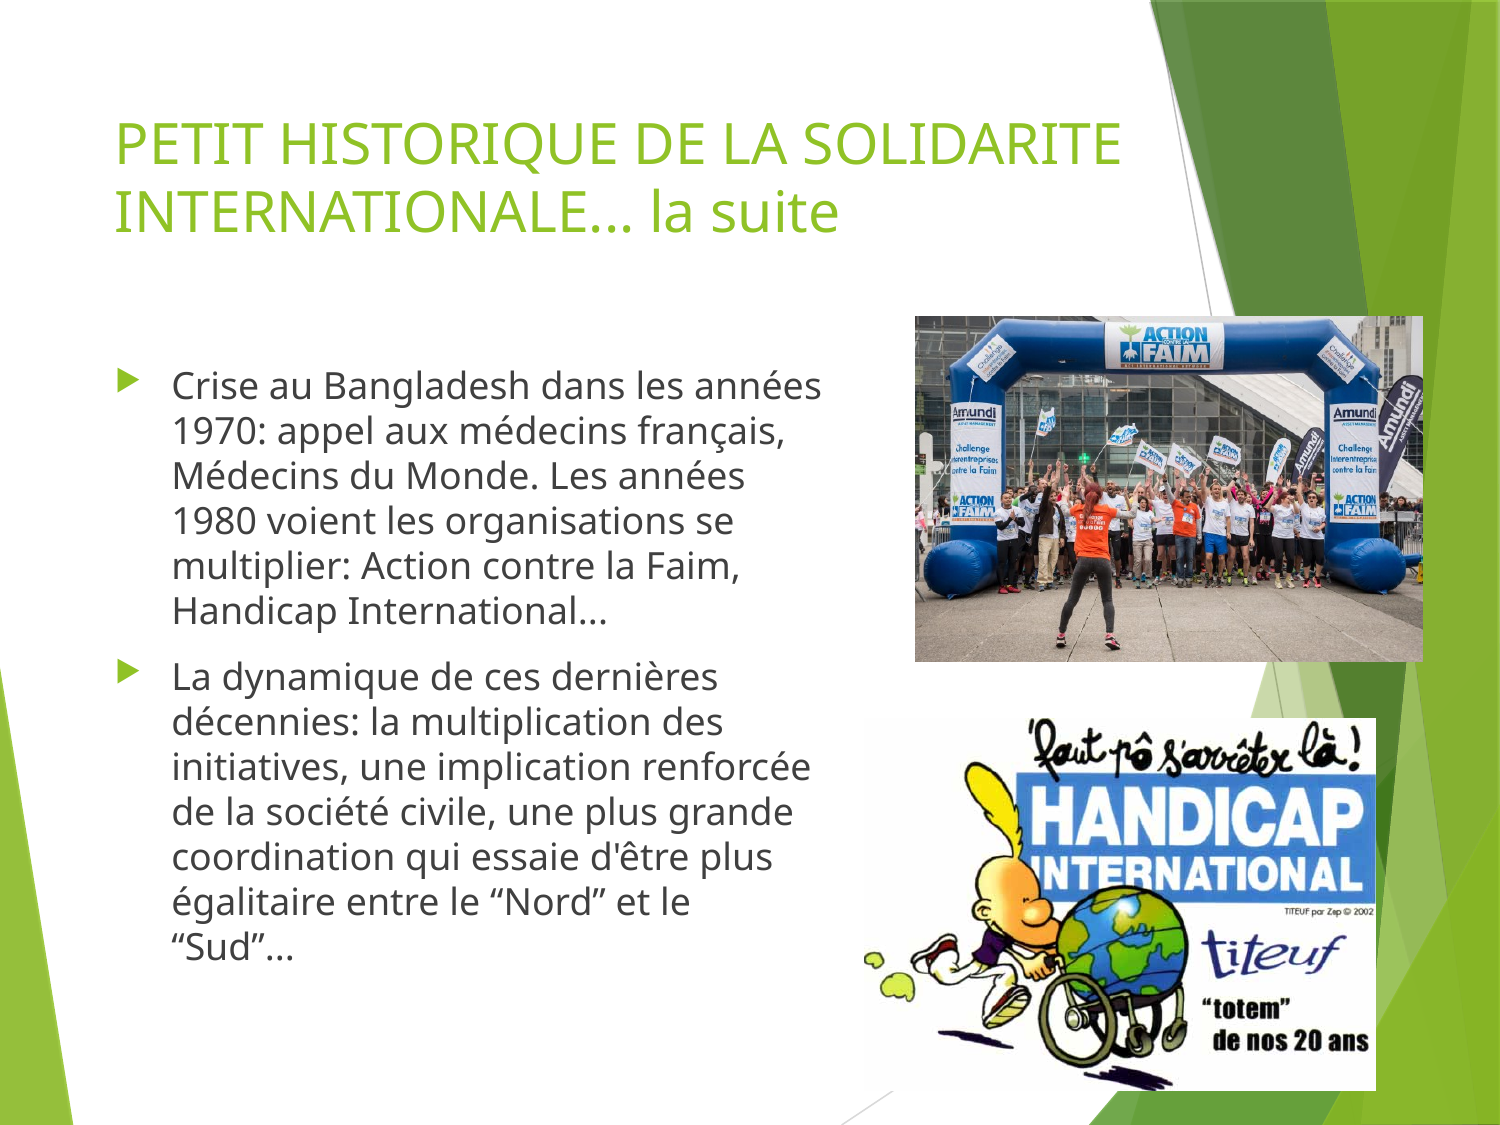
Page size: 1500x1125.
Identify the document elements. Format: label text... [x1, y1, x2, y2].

list Crise au Bangladesh dans les années 1970: appel aux médecins français, Médecins du Monde. Les années 1980 voient les organisations se multiplier: Action contre la Faim, Handicap International... La dynamique de ces dernières décennies: la multiplication des initiatives, une implication renforcée de la société civile, une plus grande coordination qui essaie d'être plus égalitaire entre le “Nord” et le “Sud”... [99, 354, 840, 992]
picture [915, 316, 1423, 662]
picture [864, 718, 1376, 1091]
title PETIT HISTORIQUE DE LA SOLIDARITE INTERNATIONALE... la suite [99, 99, 1142, 317]
